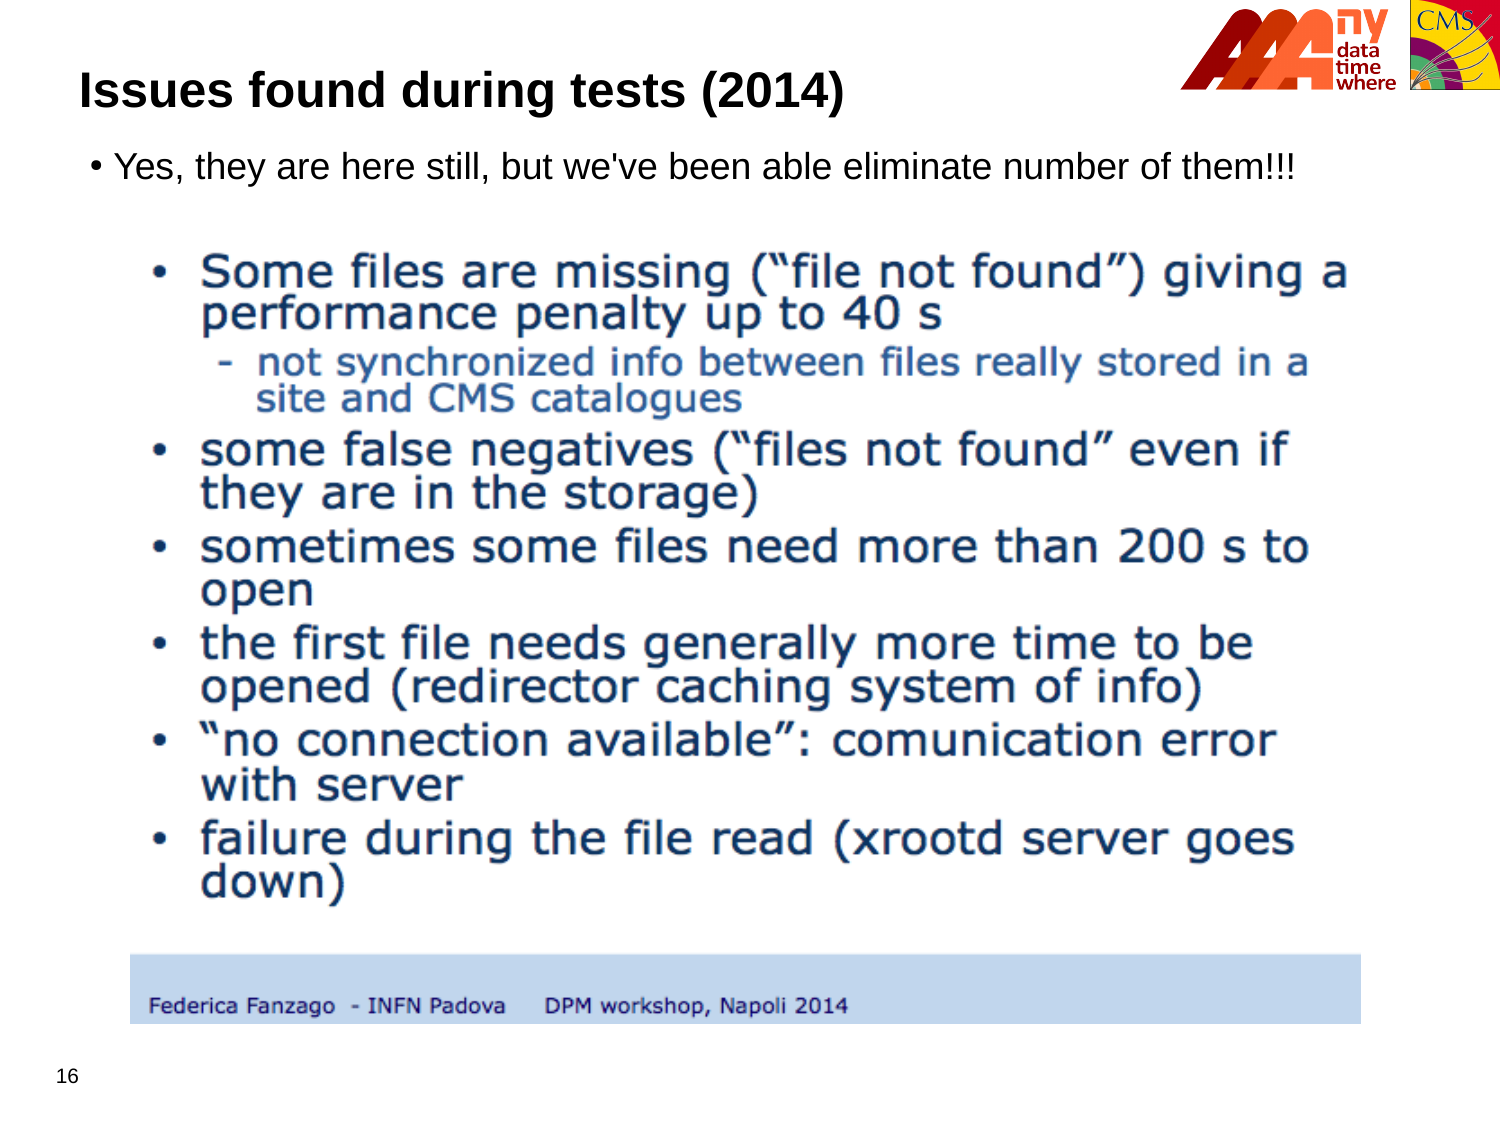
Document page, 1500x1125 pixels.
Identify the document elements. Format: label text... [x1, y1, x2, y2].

title Issues found during tests (2014) [64, 54, 1198, 147]
picture [1410, 0, 1500, 90]
picture [130, 243, 1361, 1024]
picture [1180, 9, 1396, 90]
text_box Yes, they are here still, but we've been able eliminate number of them!!! [71, 135, 1321, 198]
